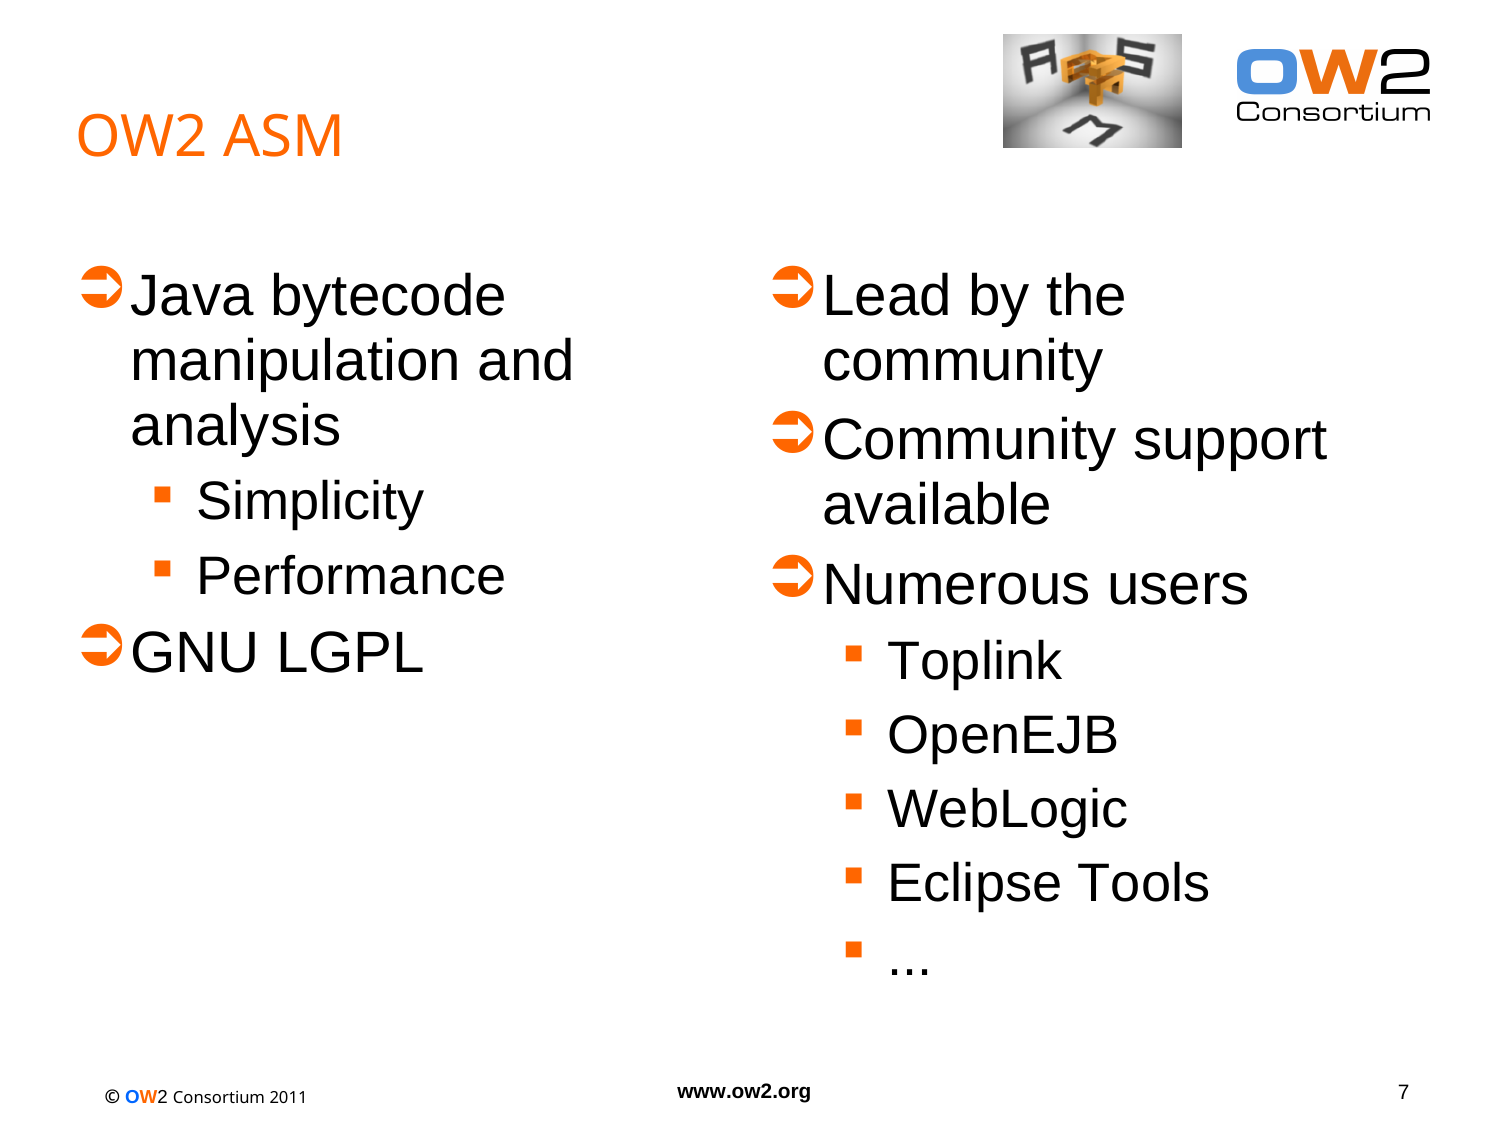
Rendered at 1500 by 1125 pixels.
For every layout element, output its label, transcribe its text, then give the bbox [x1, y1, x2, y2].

list Java bytecode manipulation and analysis Simplicity Performance GNU LGPL [74, 262, 734, 990]
title OW2 ASM [75, 52, 1175, 207]
list Lead by the community Community support available Numerous users Toplink OpenEJB WebLogic Eclipse Tools ... [766, 262, 1425, 990]
picture [1003, 34, 1182, 148]
